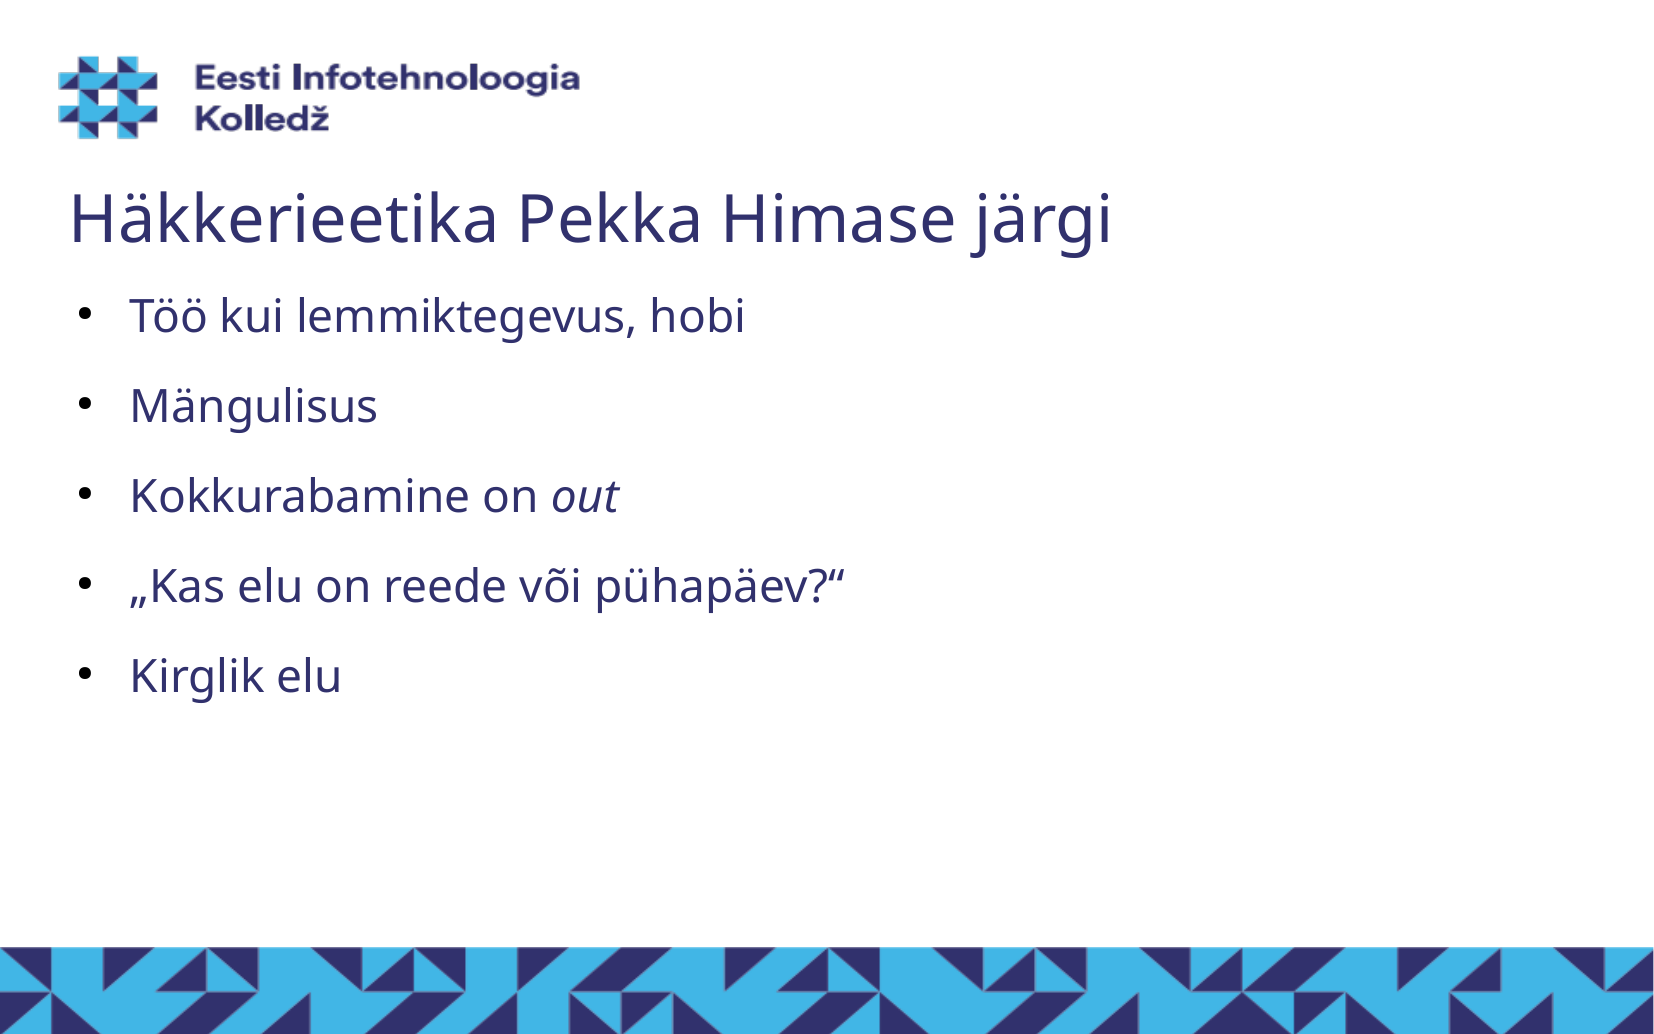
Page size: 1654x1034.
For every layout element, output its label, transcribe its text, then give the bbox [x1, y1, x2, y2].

title Häkkerieetika Pekka Himase järgi [68, 147, 1536, 283]
list Töö kui lemmiktegevus, hobi Mängulisus Kokkurabamine on out „Kas elu on reede või pühapäev?“ Kirglik elu [59, 283, 1595, 936]
